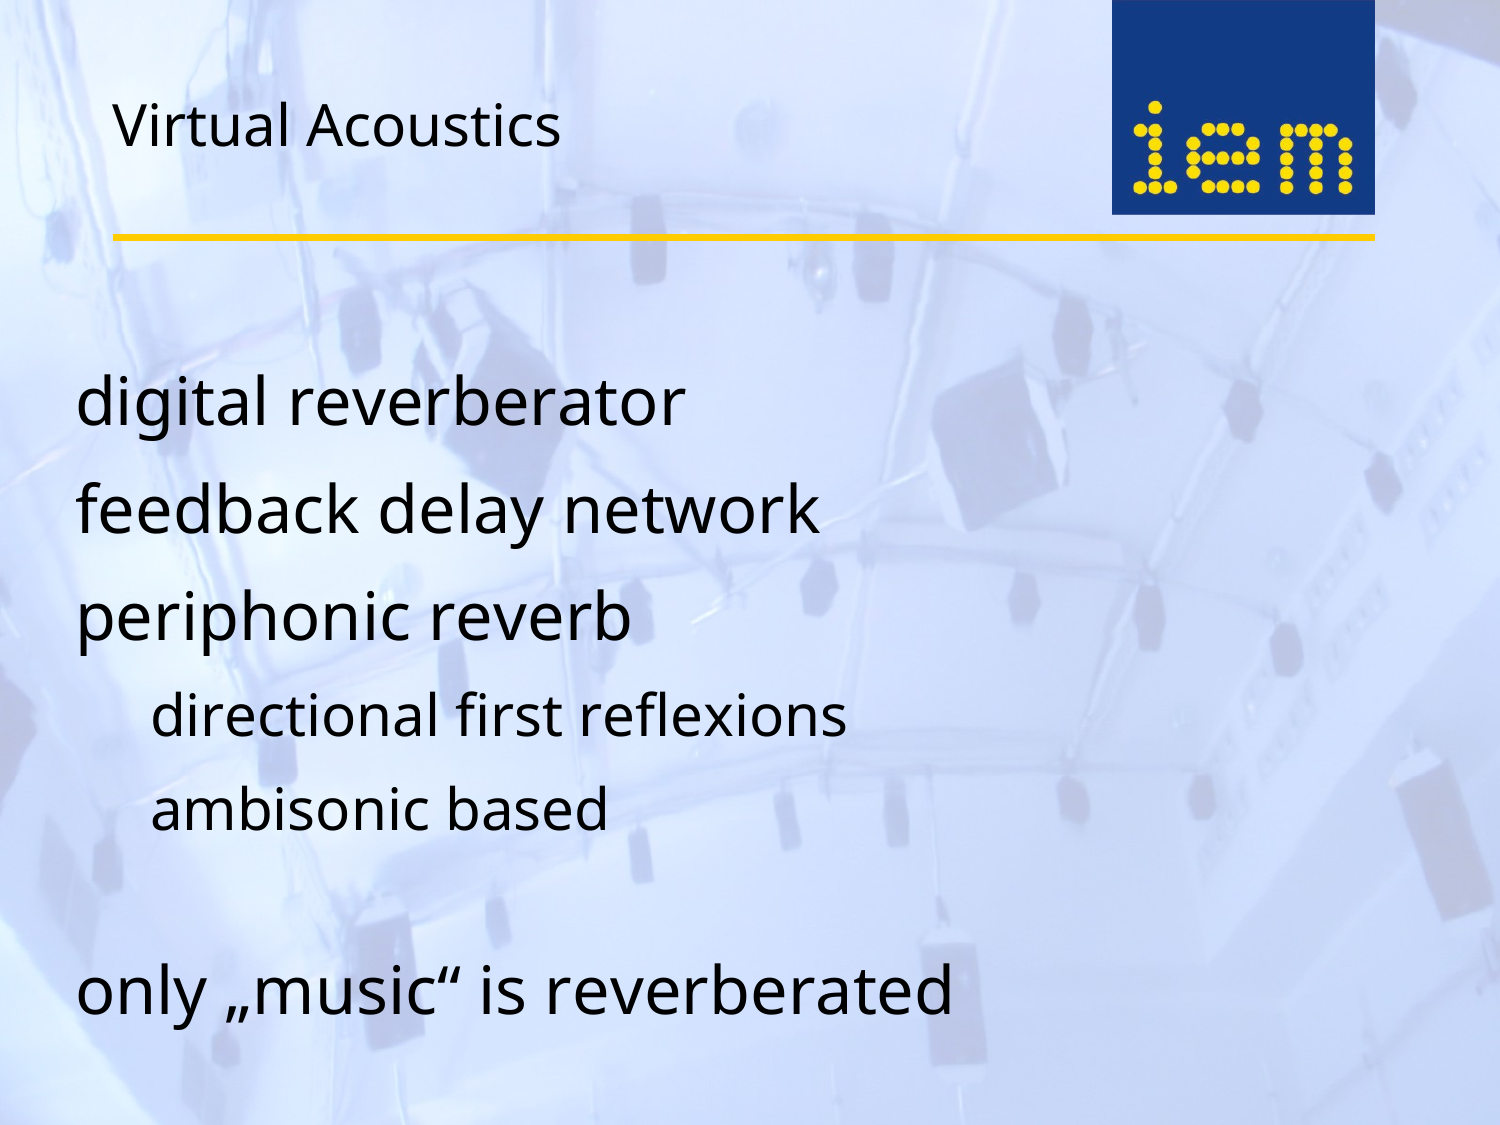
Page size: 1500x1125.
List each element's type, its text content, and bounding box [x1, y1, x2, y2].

title Virtual Acoustics [112, 37, 1375, 210]
list digital reverberator feedback delay network periphonic reverb directional first reflexions ambisonic based only „music“ is reverberated [75, 354, 1425, 1004]
picture [0, 0, 1500, 1125]
